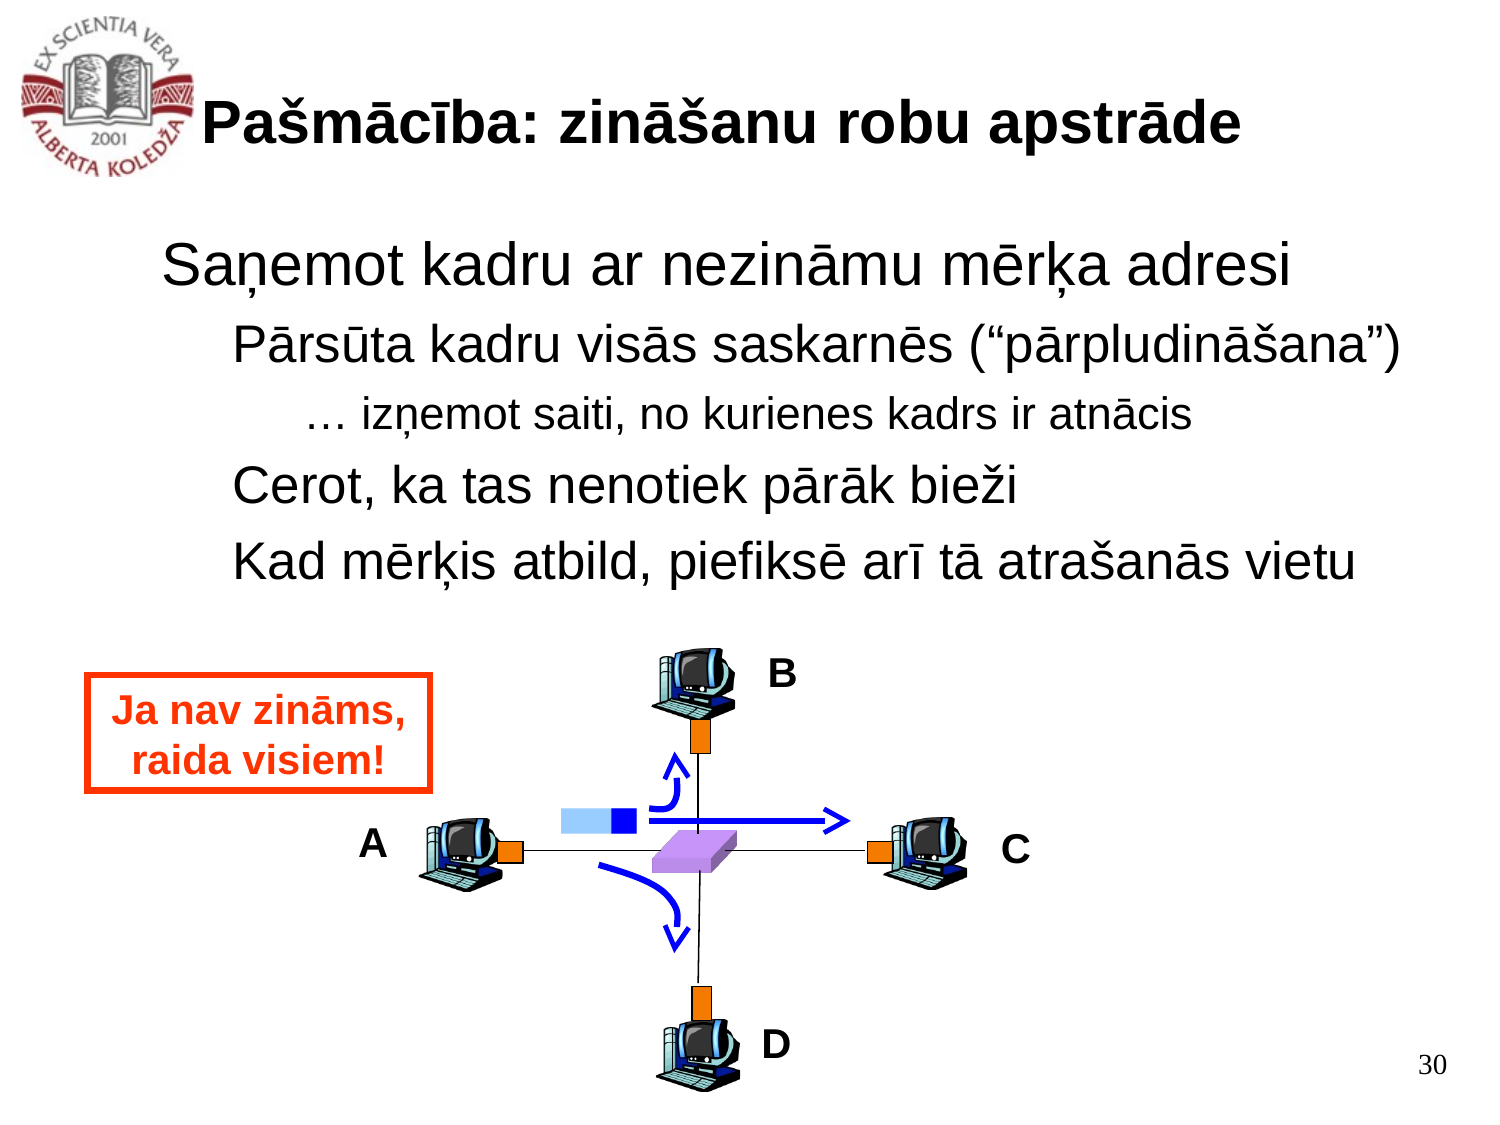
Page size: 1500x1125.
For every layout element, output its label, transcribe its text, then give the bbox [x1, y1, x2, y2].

text_box [867, 841, 893, 864]
picture [651, 647, 736, 721]
text_box <skaitlis> [1312, 1037, 1463, 1101]
picture [655, 1018, 741, 1092]
list Saņemot kadru ar nezināmu mērķa adresi Pārsūta kadru visās saskarnēs (“pārpludināšana”) … izņemot saiti, no kurienes kadrs ir atnācis Cerot, ka tas nenotiek pārāk bieži Kad mērķis atbild, piefiksē arī tā atrašanās vietu [75, 209, 1464, 601]
picture [21, 16, 194, 177]
text_box [561, 808, 637, 834]
text_box [691, 986, 712, 1021]
text_box [497, 841, 523, 864]
text_box A [343, 808, 404, 874]
title Pašmācība: zināšanu robu apstrāde [50, 62, 1374, 175]
text_box C [985, 814, 1047, 880]
text_box B [752, 638, 813, 704]
text_box [690, 719, 711, 754]
picture [883, 816, 968, 890]
text_box [652, 859, 710, 873]
text_box Ja nav zināms, raida visiem! [87, 674, 431, 791]
text_box D [746, 1009, 807, 1076]
chart [418, 817, 503, 892]
